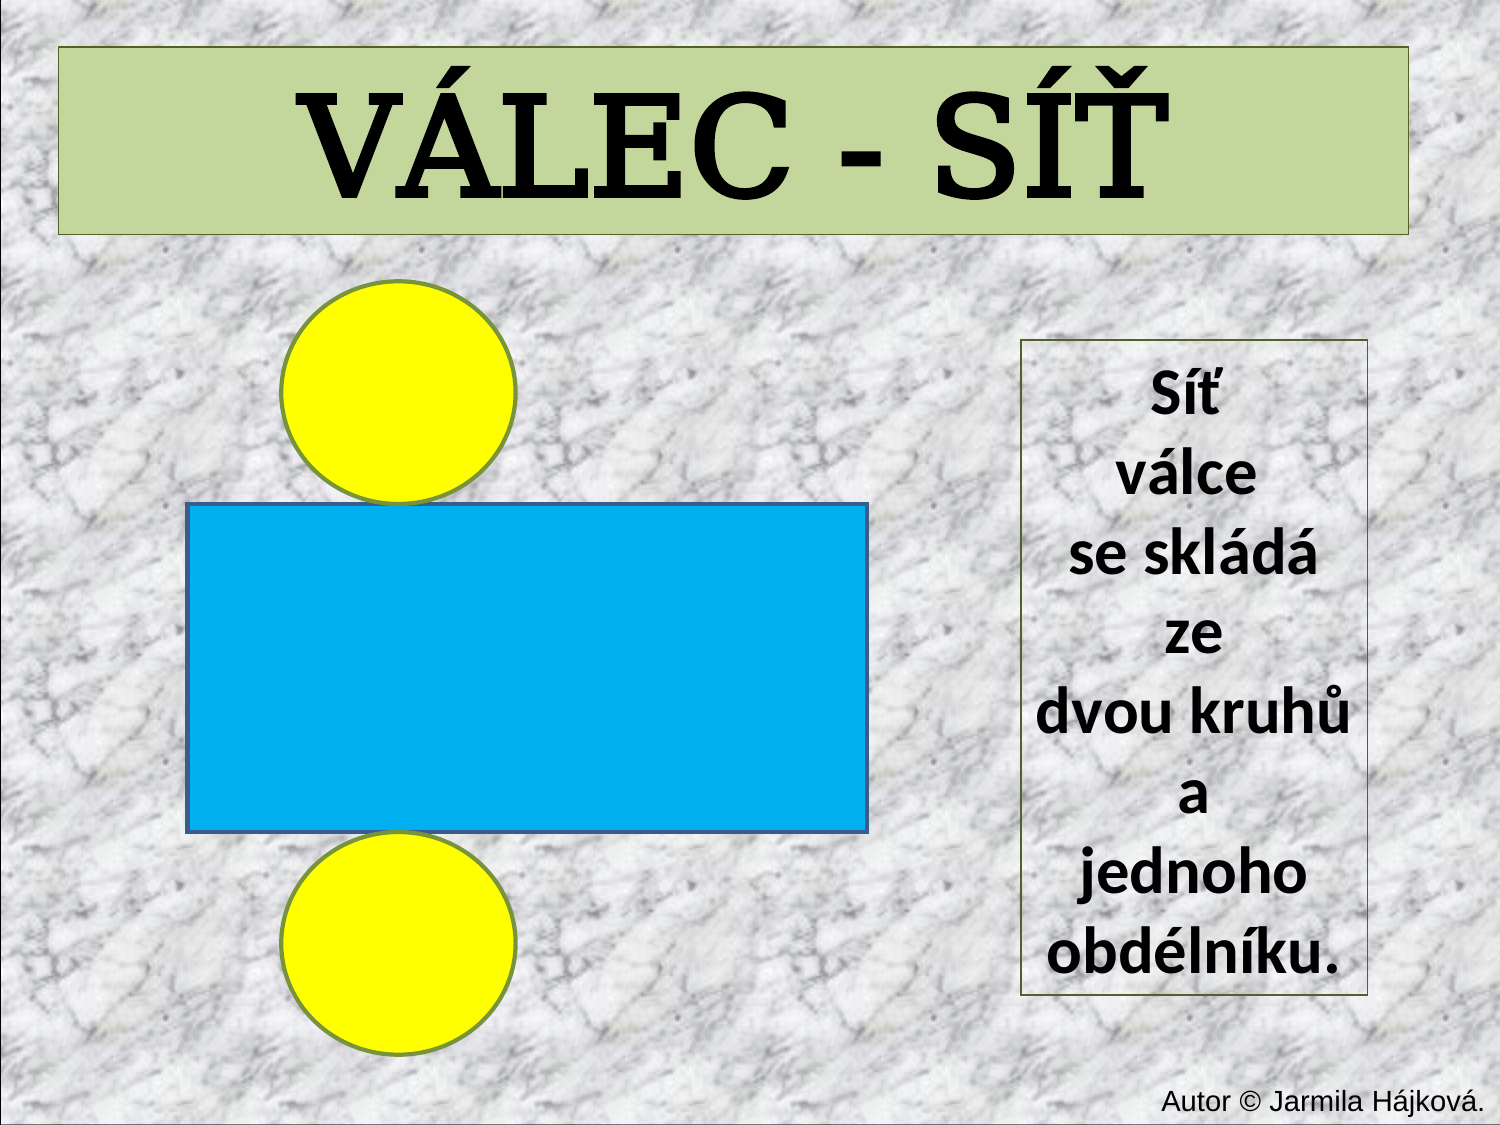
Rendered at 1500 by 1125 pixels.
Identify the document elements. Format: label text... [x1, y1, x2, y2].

text_box [187, 281, 868, 1055]
text_box Autor © Jarmila Hájková. [1146, 1074, 1500, 1125]
title VÁLEC - SÍŤ [58, 46, 1409, 235]
picture [0, 0, 1500, 1125]
text_box Síť válce se skládá ze dvou kruhů a jednoho obdélníku. [1020, 339, 1368, 995]
